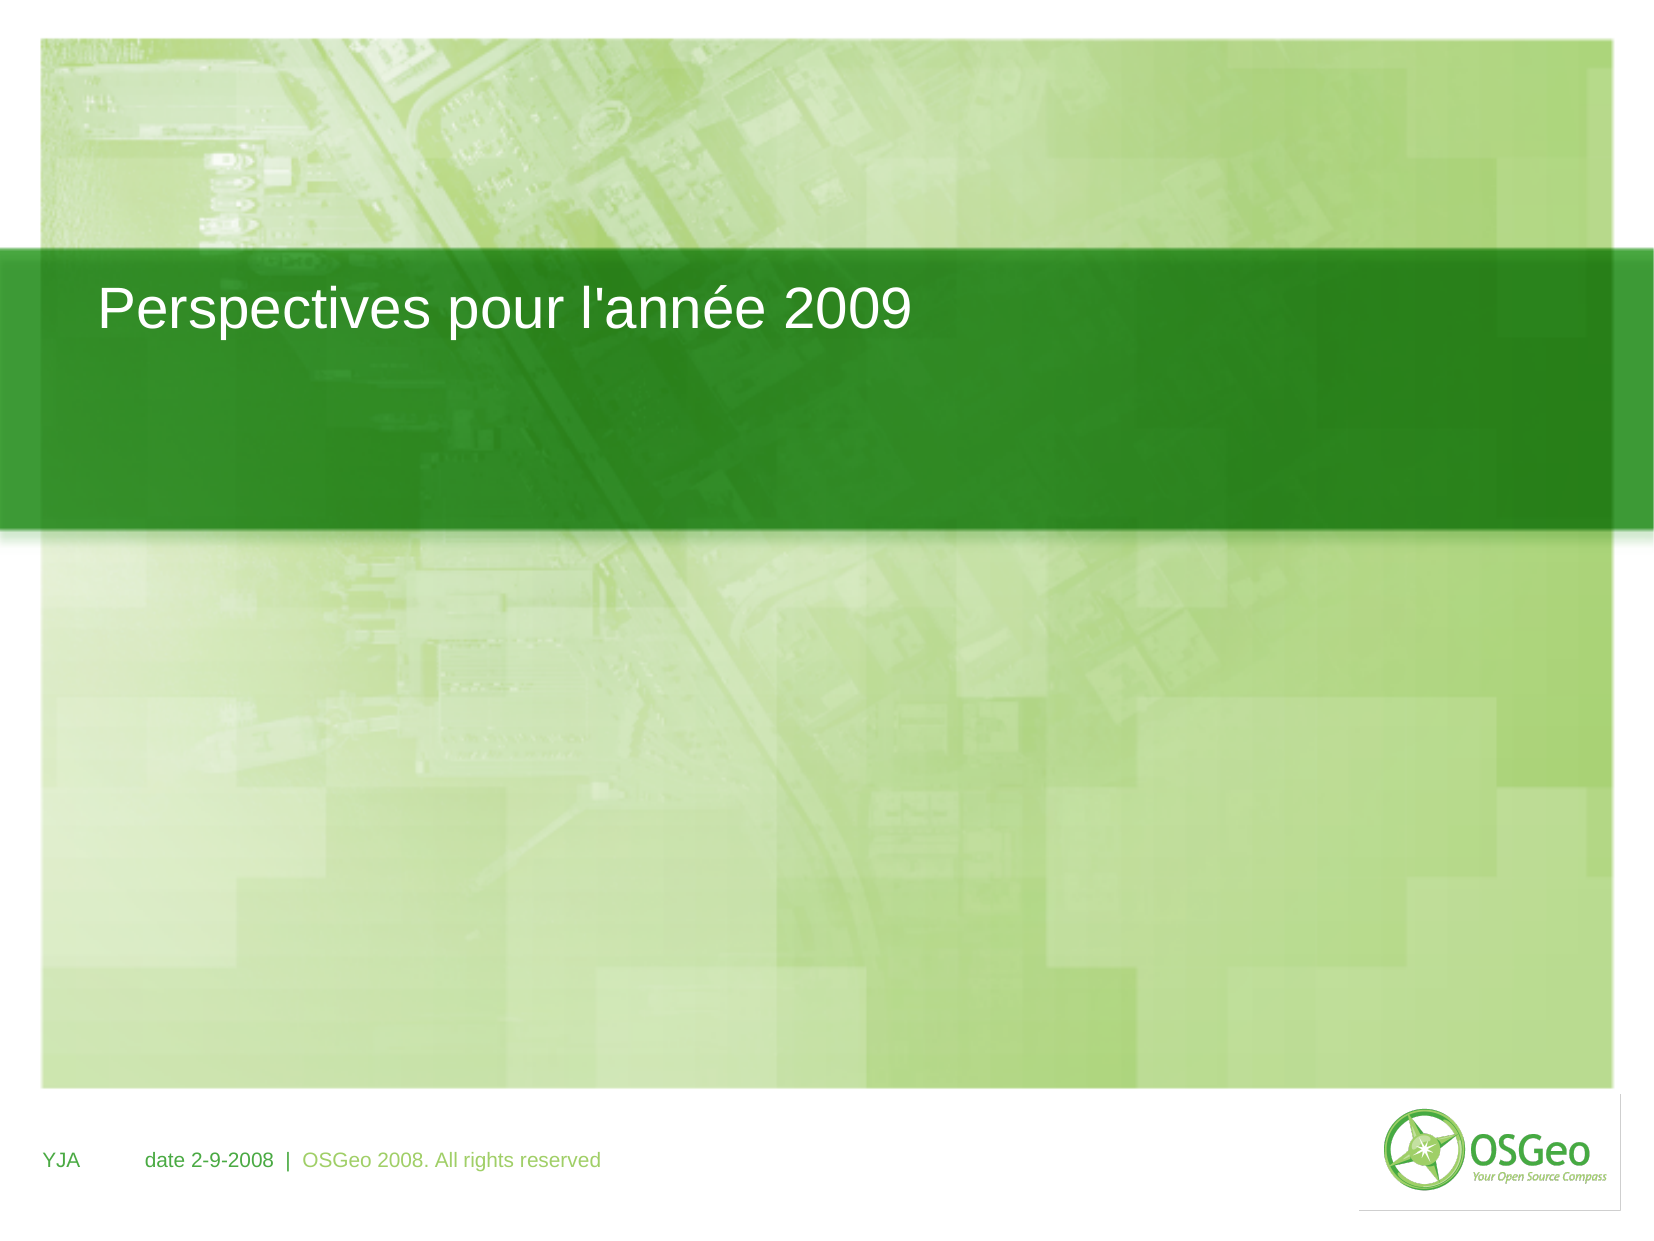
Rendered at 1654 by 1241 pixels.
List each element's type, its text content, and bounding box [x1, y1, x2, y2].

text_box Perspectives pour l'année 2009 [82, 268, 1530, 476]
picture [0, 1, 1654, 1241]
